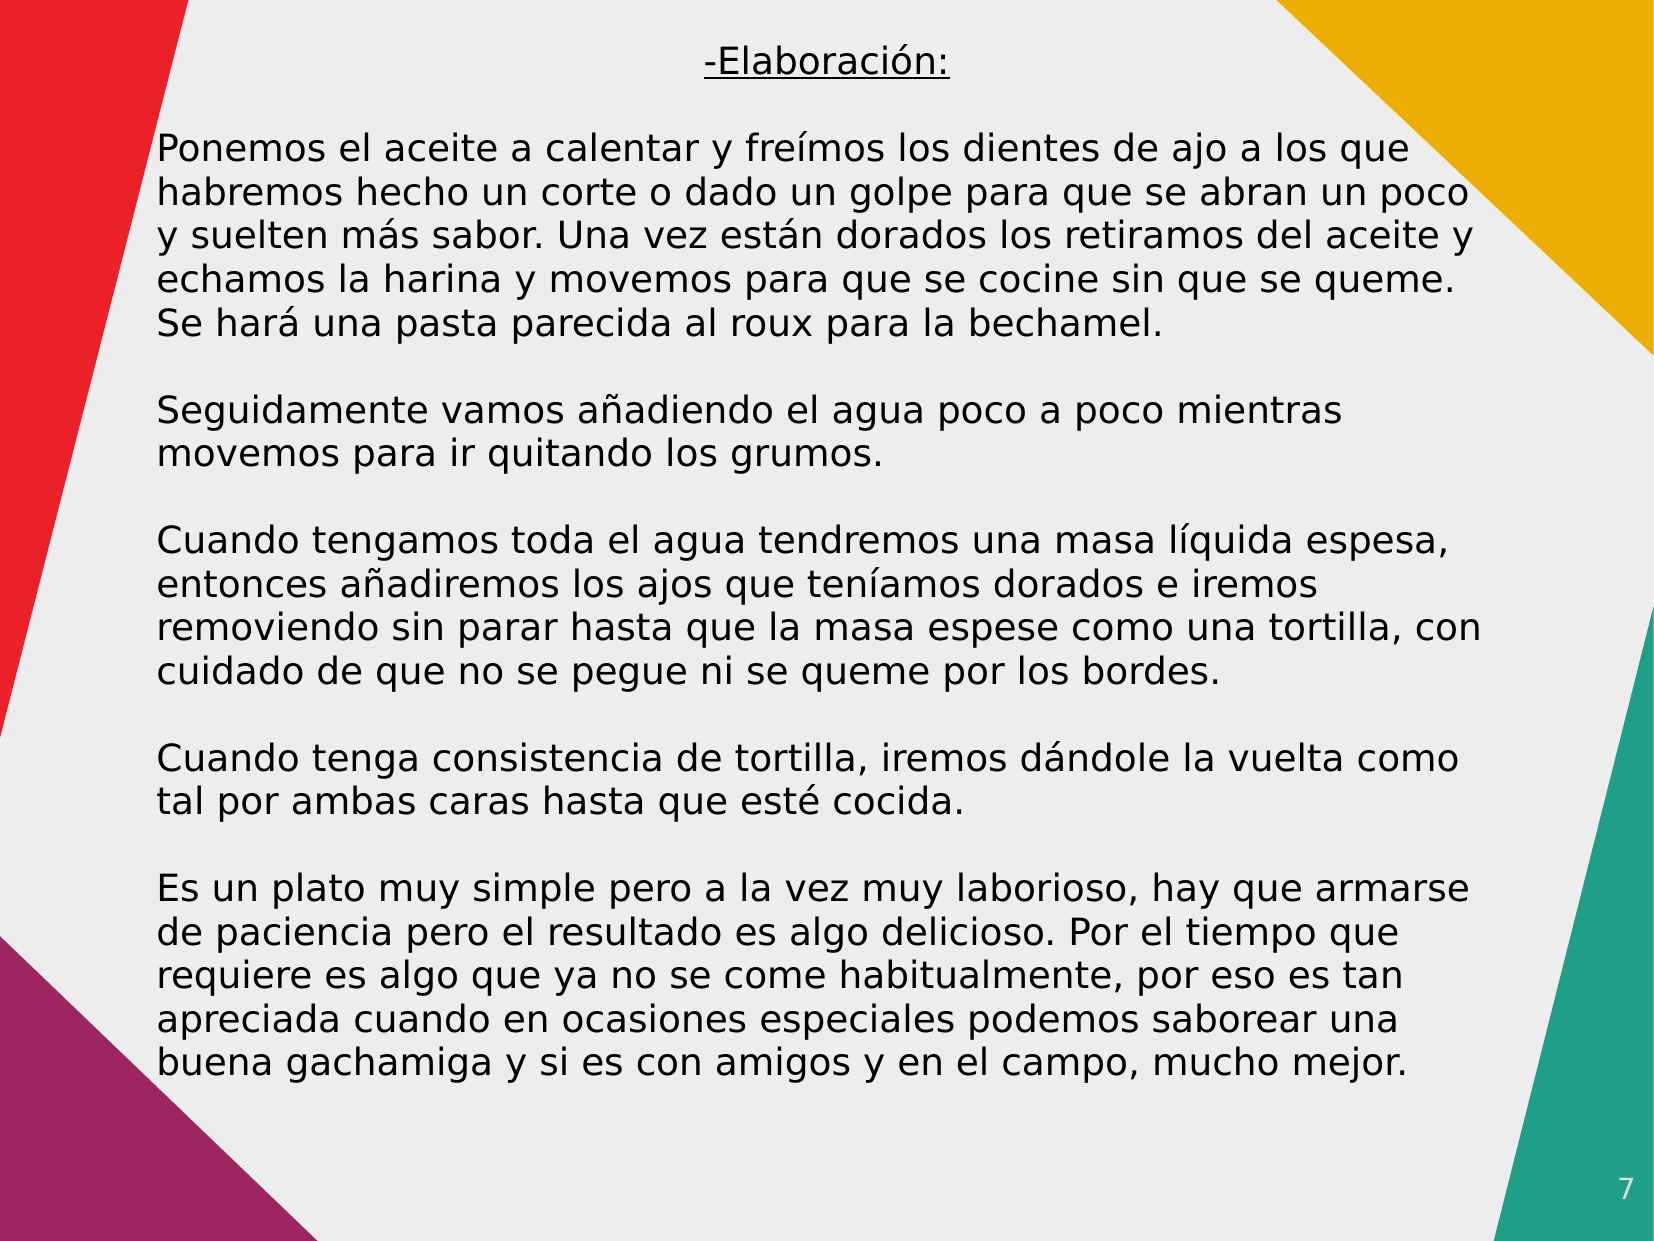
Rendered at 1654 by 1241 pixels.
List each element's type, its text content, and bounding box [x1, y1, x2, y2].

text_box -Elaboración: Ponemos el aceite a calentar y freímos los dientes de ajo a los que habremos hecho un corte o dado un golpe para que se abran un poco y suelten más sabor. Una vez están dorados los retiramos del aceite y echamos la harina y movemos para que se cocine sin que se queme. Se hará una pasta parecida al roux para la bechamel. Seguidamente vamos añadiendo el agua poco a poco mientras movemos para ir quitando los grumos. Cuando tengamos toda el agua tendremos una masa líquida espesa, entonces añadiremos los ajos que teníamos dorados e iremos removiendo sin parar hasta que la masa espese como una tortilla, con cuidado de que no se pegue ni se queme por los bordes. Cuando tenga consistencia de tortilla, iremos dándole la vuelta como tal por ambas caras hasta que esté cocida. Es un plato muy simple pero a la vez muy laborioso, hay que armarse de paciencia pero el resultado es algo delicioso. Por el tiempo que requiere es algo que ya no se come habitualmente, por eso es tan apreciada cuando en ocasiones especiales podemos saborear una buena gachamiga y si es con amigos y en el campo, mucho mejor. [141, 32, 1512, 1093]
